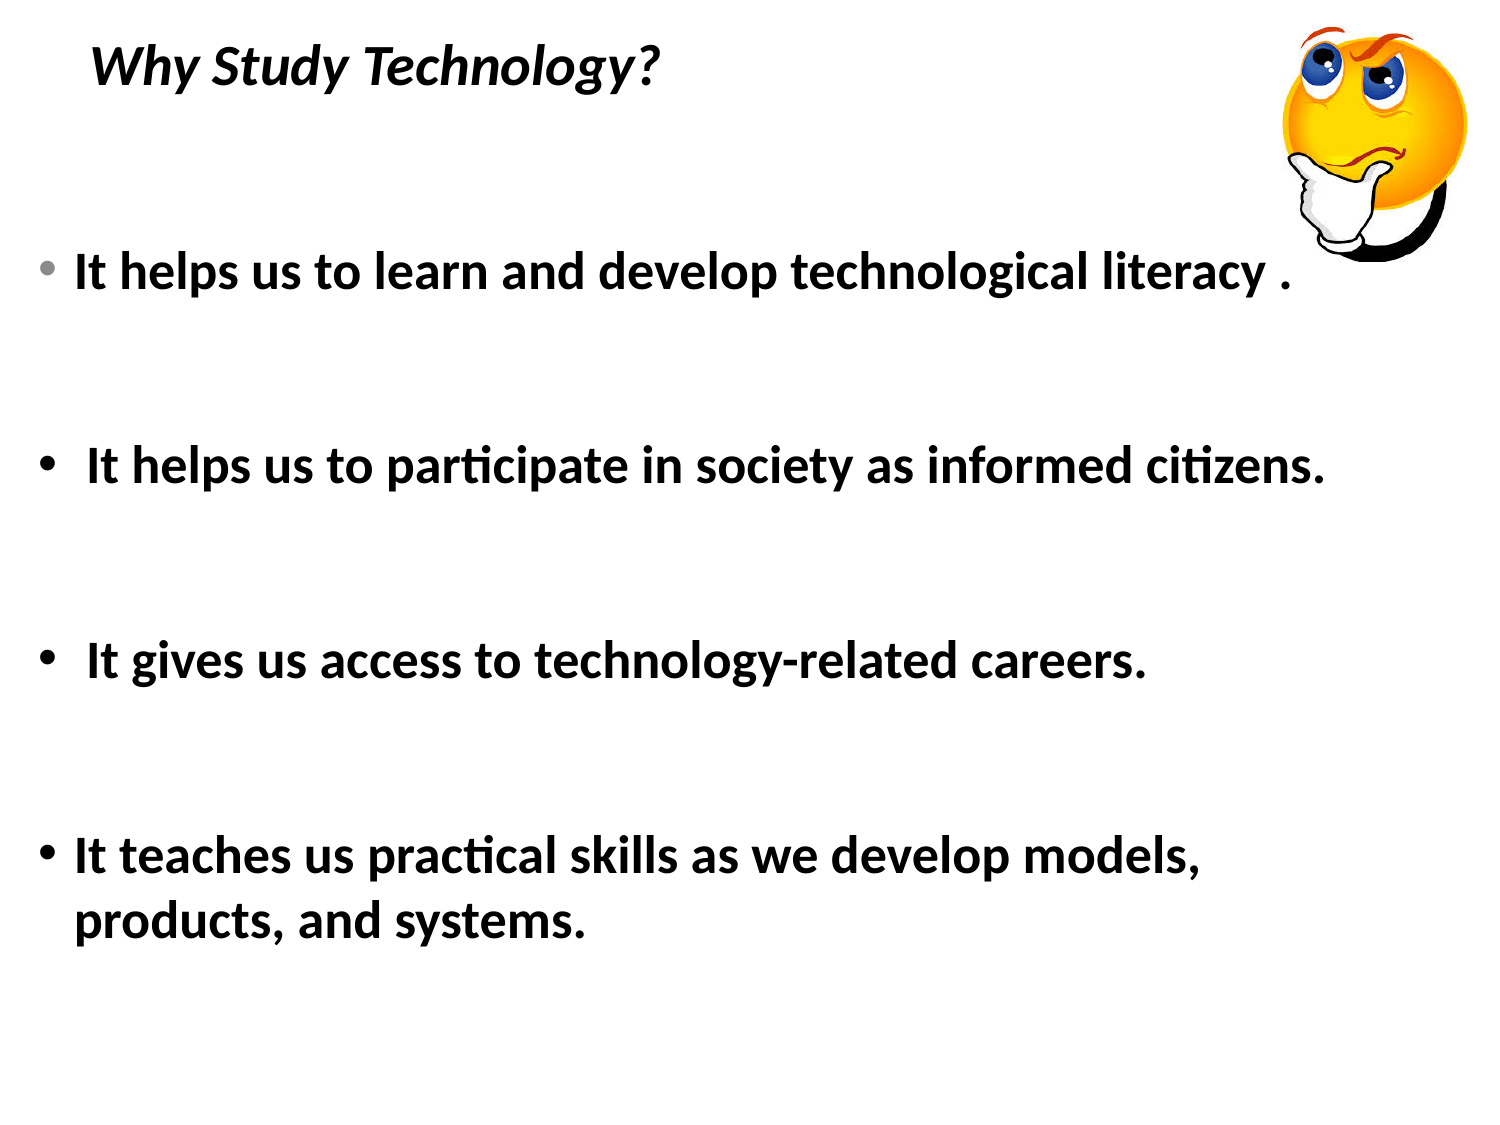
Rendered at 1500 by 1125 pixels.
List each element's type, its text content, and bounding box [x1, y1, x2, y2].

text_box Why Study Technology? [74, 44, 838, 175]
picture [1275, 23, 1483, 272]
text_box It helps us to learn and develop technological literacy . It helps us to participate in society as informed citizens. It gives us access to technology-related careers. It teaches us practical skills as we develop models, products, and systems. [23, 460, 1382, 839]
